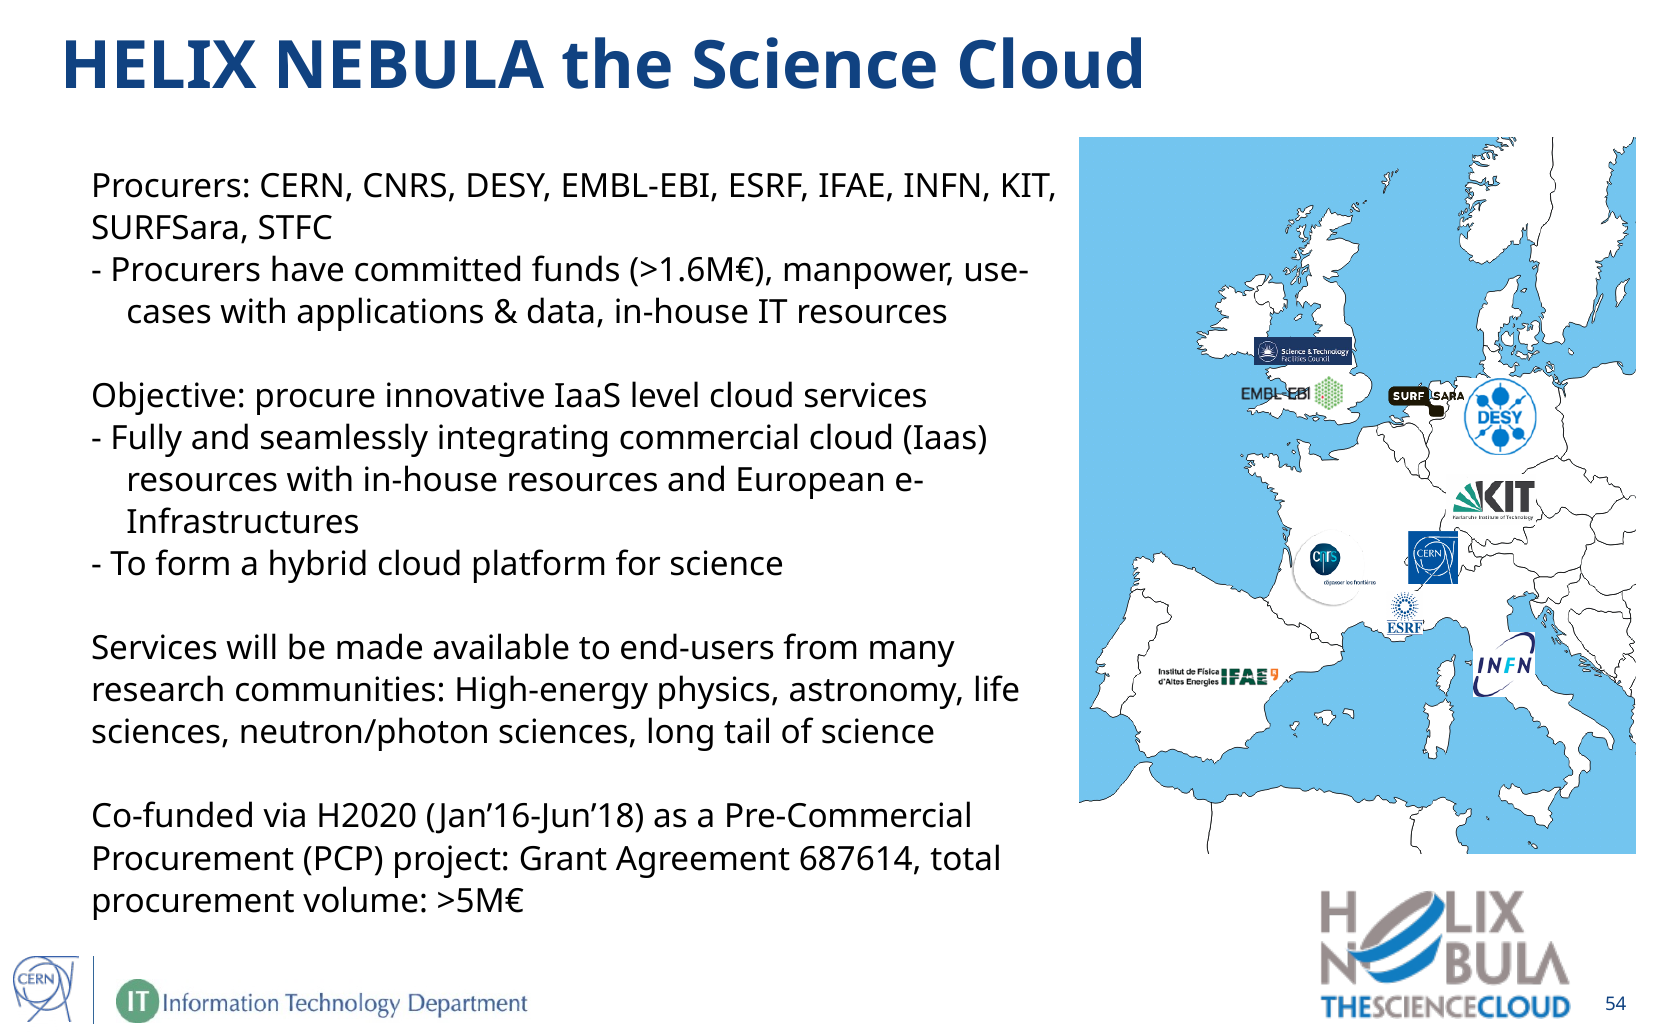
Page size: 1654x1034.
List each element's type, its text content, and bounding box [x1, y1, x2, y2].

picture [1320, 890, 1571, 1019]
picture [1079, 137, 1636, 854]
title HELIX NEBULA the Science Cloud [60, 0, 1528, 138]
text_box Procurers: CERN, CNRS, DESY, EMBL-EBI, ESRF, IFAE, INFN, KIT, SURFSara, STFC - Procurers have committed funds (>1.6M€), manpower, use-cases with applications & data, in-house IT resources Objective: procure innovative IaaS level cloud services - Fully and seamlessly integrating commercial cloud (Iaas) resources with in-house resources and European e-Infrastructures - To form a hybrid cloud platform for science Services will be made available to end-users from many research communities: High-energy physics, astronomy, life sciences, neutron/photon sciences, long tail of science Co-funded via H2020 (Jan’16-Jun’18) as a Pre-Commercial Procurement (PCP) project: Grant Agreement 687614, total procurement volume: >5M€ [76, 156, 1080, 1034]
picture [13, 956, 76, 1032]
